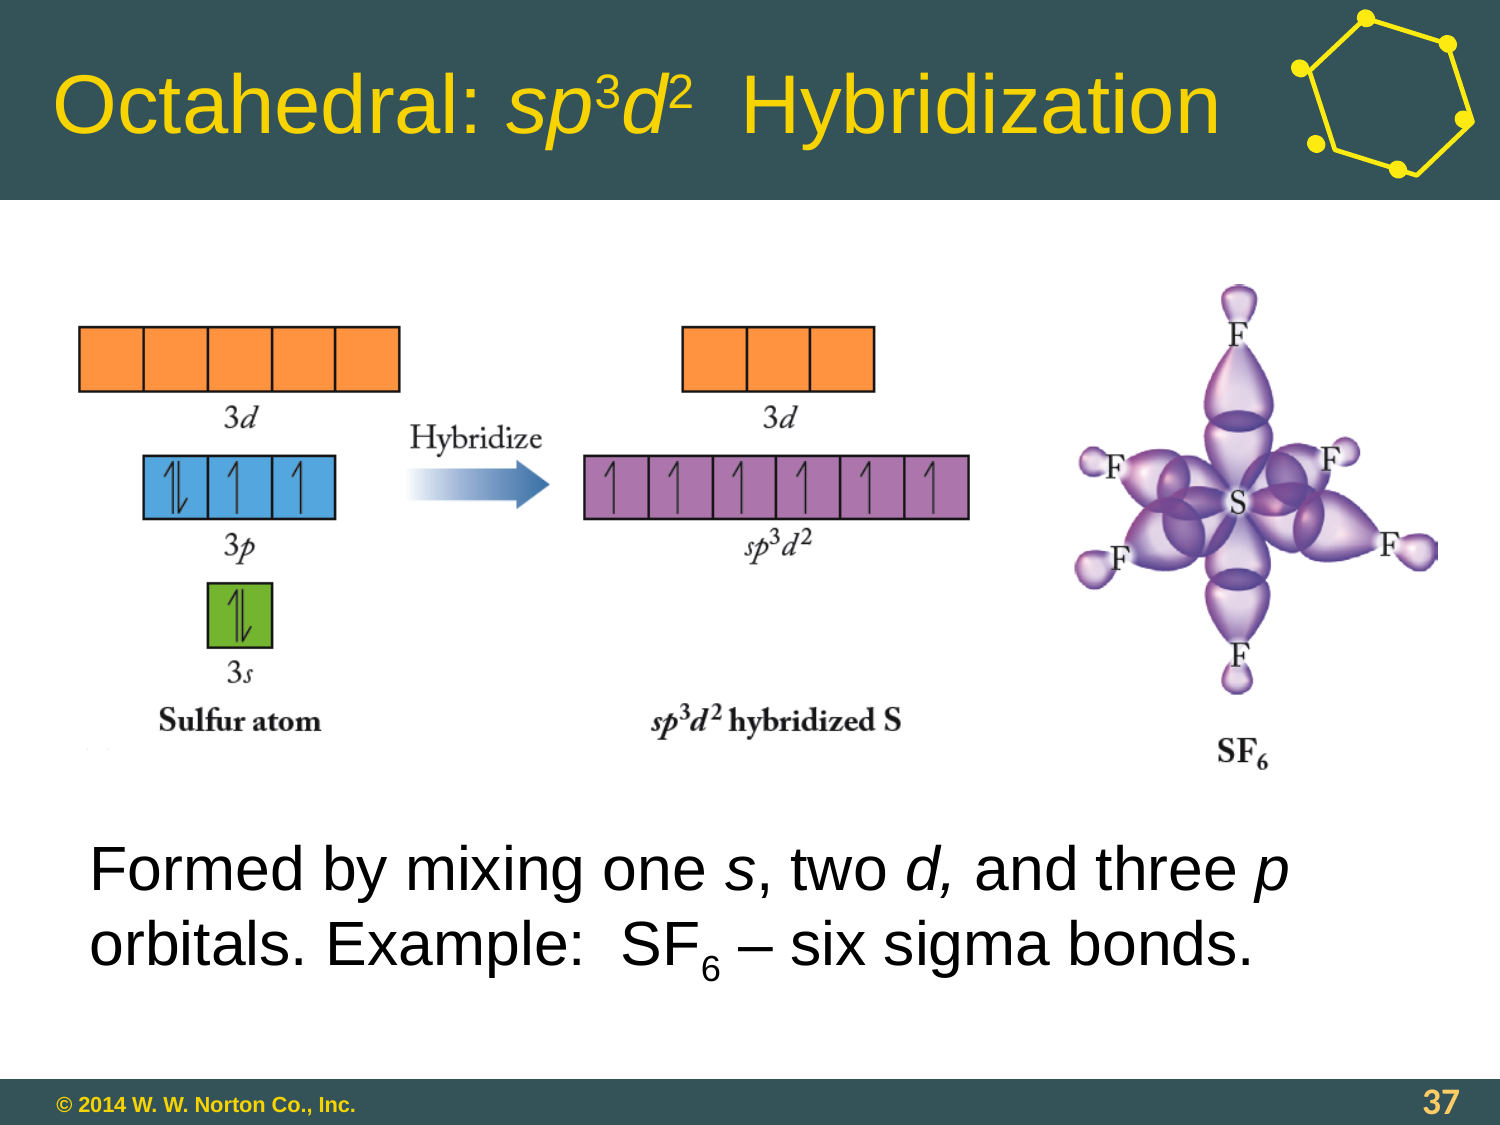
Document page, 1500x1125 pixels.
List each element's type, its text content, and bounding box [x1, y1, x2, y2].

text_box Formed by mixing one s, two d, and three p orbitals. Example: SF6 – six sigma bonds. [75, 820, 1450, 996]
title Octahedral: sp3d2 Hybridization [37, 12, 1300, 188]
picture [72, 321, 975, 750]
slide_number <number> [1400, 1073, 1475, 1125]
picture [1067, 284, 1438, 775]
